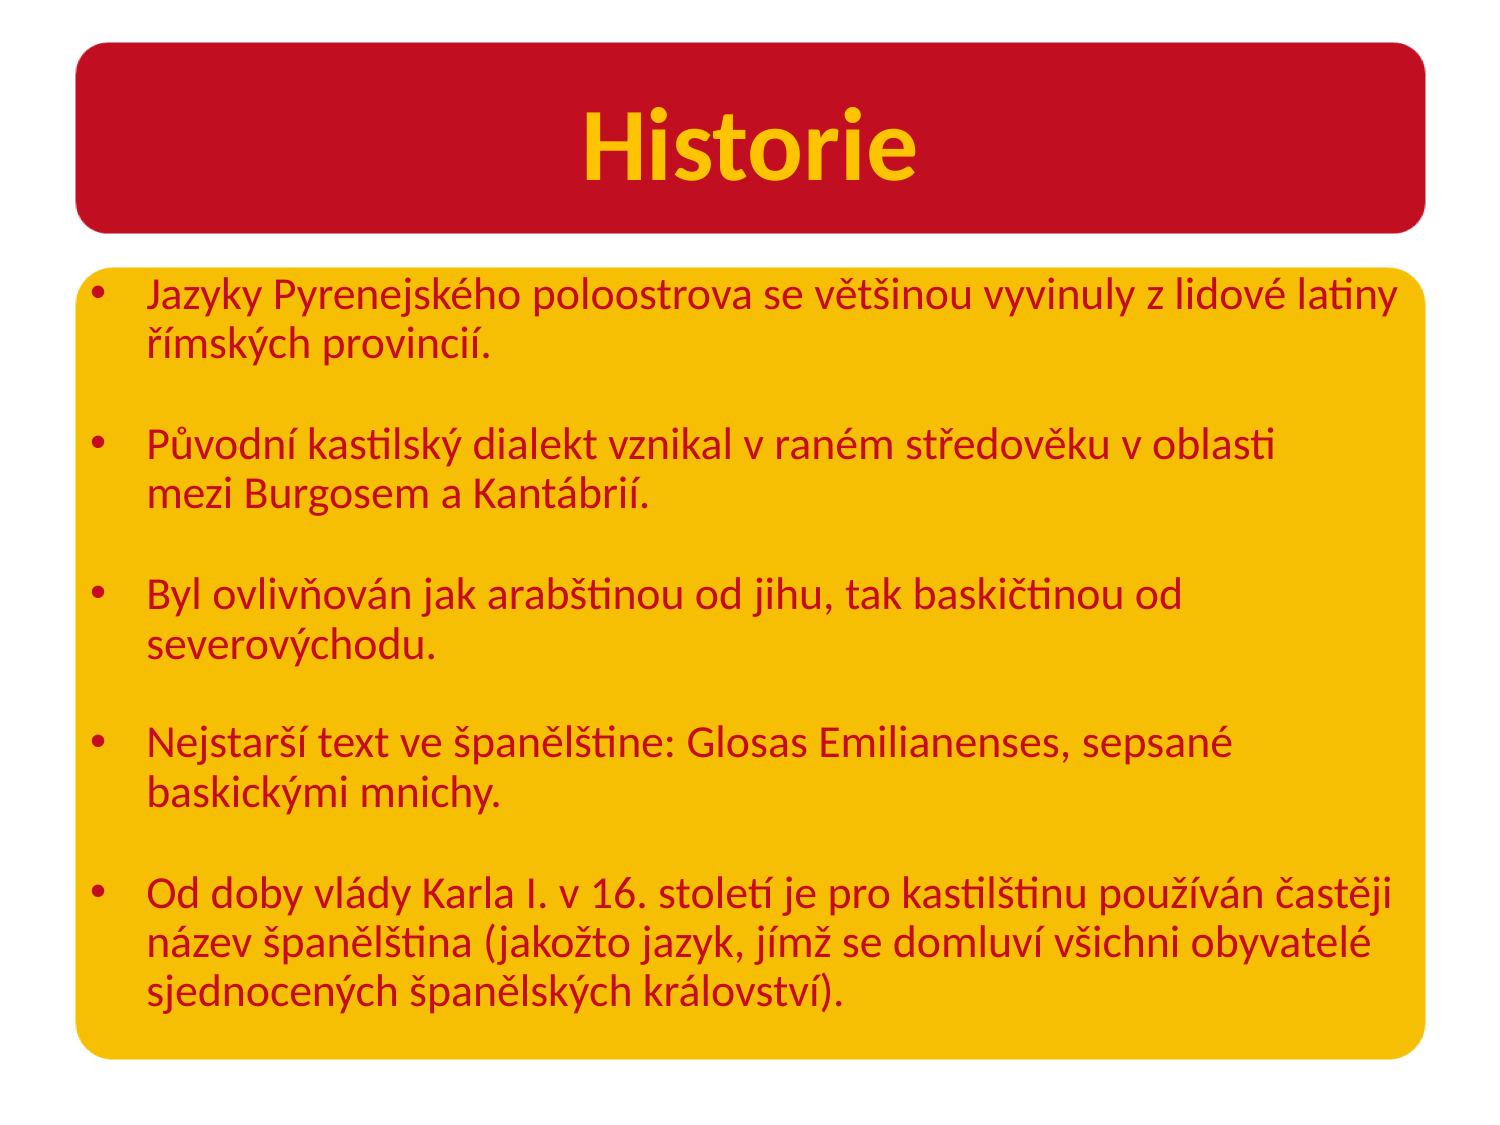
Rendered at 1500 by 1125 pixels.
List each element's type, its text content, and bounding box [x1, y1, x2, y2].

title Historie [75, 45, 1426, 233]
list Jazyky Pyrenejského poloostrova se většinou vyvinuly z lidové latiny římských provincií. Původní kastilský dialekt vznikal v raném středověku v oblasti mezi Burgosem a Kantábrií. Byl ovlivňován jak arabštinou od jihu, tak baskičtinou od severovýchodu. Nejstarší text ve španělštine: Glosas Emilianenses, sepsané baskickými mnichy. Od doby vlády Karla I. v 16. století je pro kastilštinu používán častěji název španělština (jakožto jazyk, jímž se domluví všichni obyvatelé sjednocených španělských království). [75, 262, 1426, 1059]
picture [73, 40, 1427, 235]
picture [73, 265, 1427, 1061]
